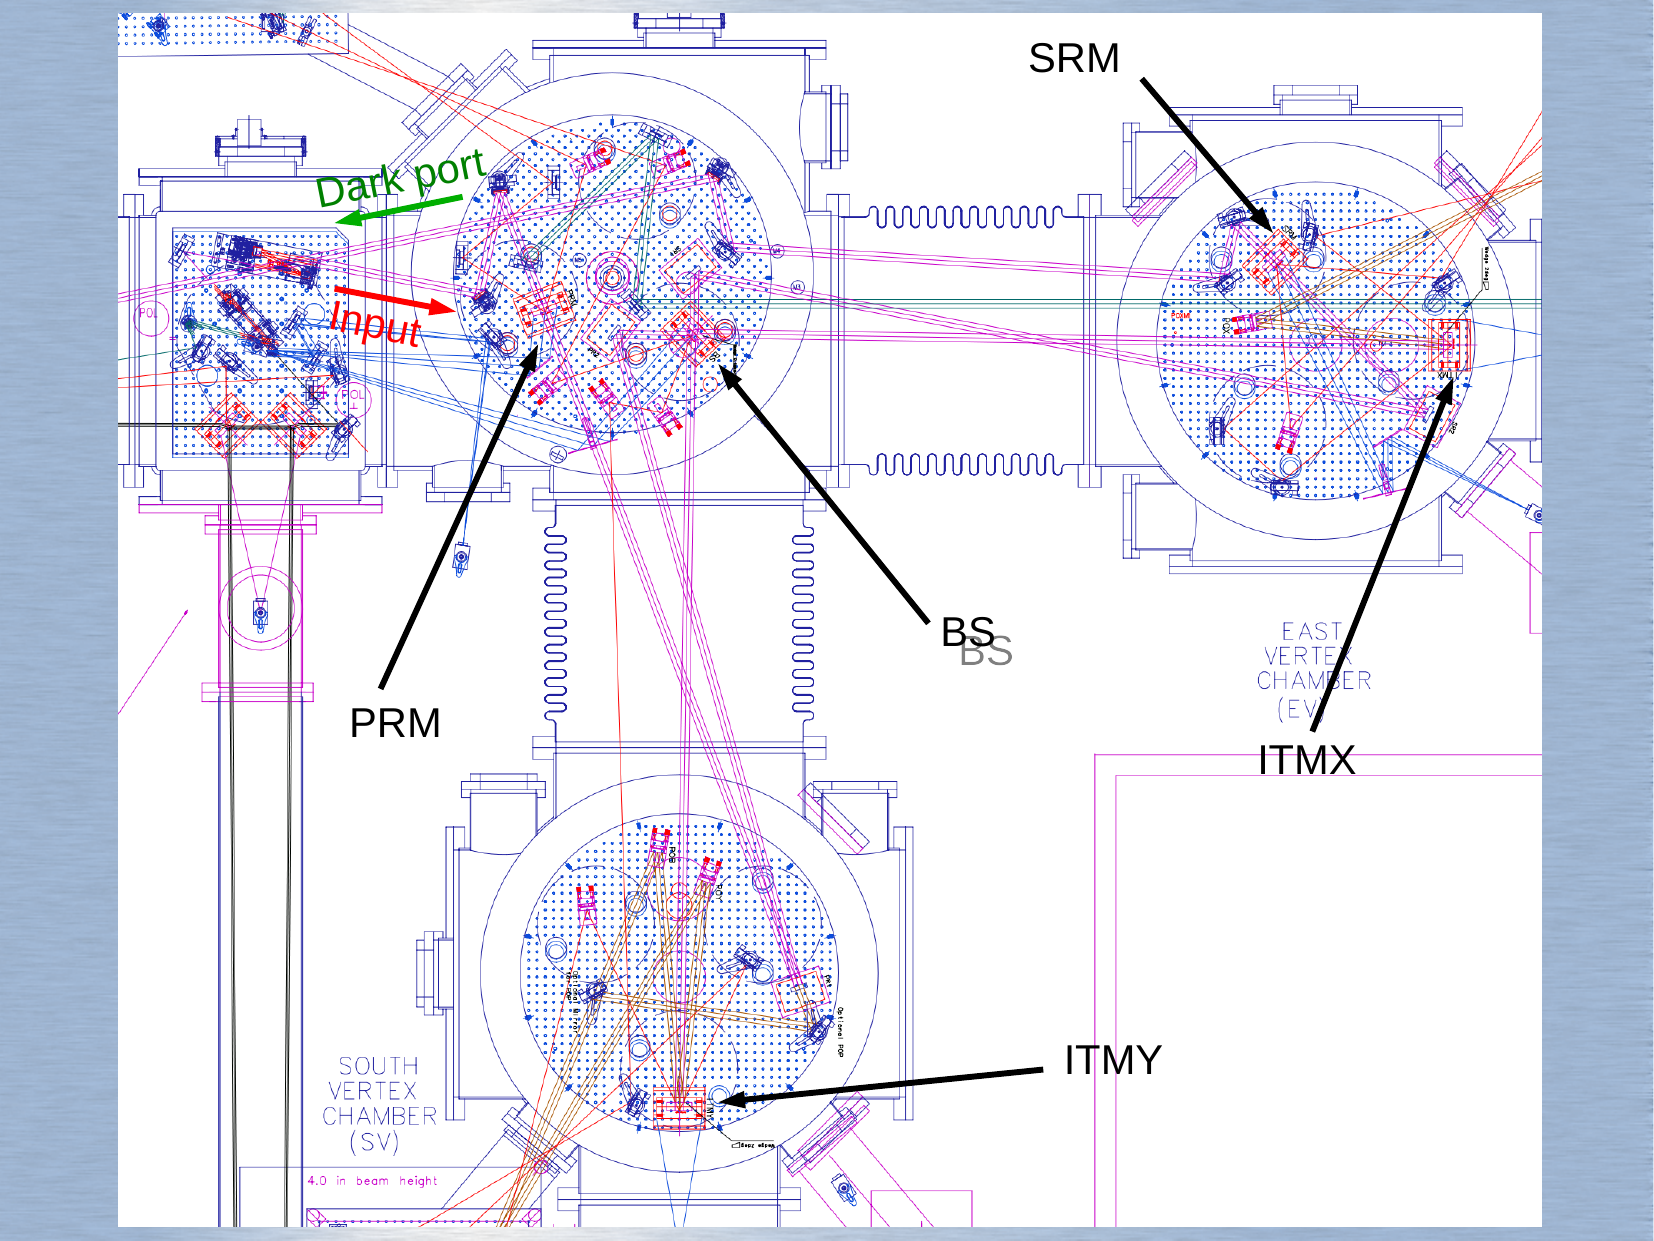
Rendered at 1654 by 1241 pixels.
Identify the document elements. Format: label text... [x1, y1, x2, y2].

text_box Dark port [291, 124, 509, 231]
text_box ITMX [1239, 726, 1375, 794]
picture [0, 0, 1654, 1241]
text_box SRM [1010, 24, 1139, 92]
text_box ITMY [1046, 1026, 1182, 1095]
text_box Input [290, 278, 462, 448]
text_box BS [922, 598, 1014, 673]
text_box PRM [331, 688, 460, 757]
